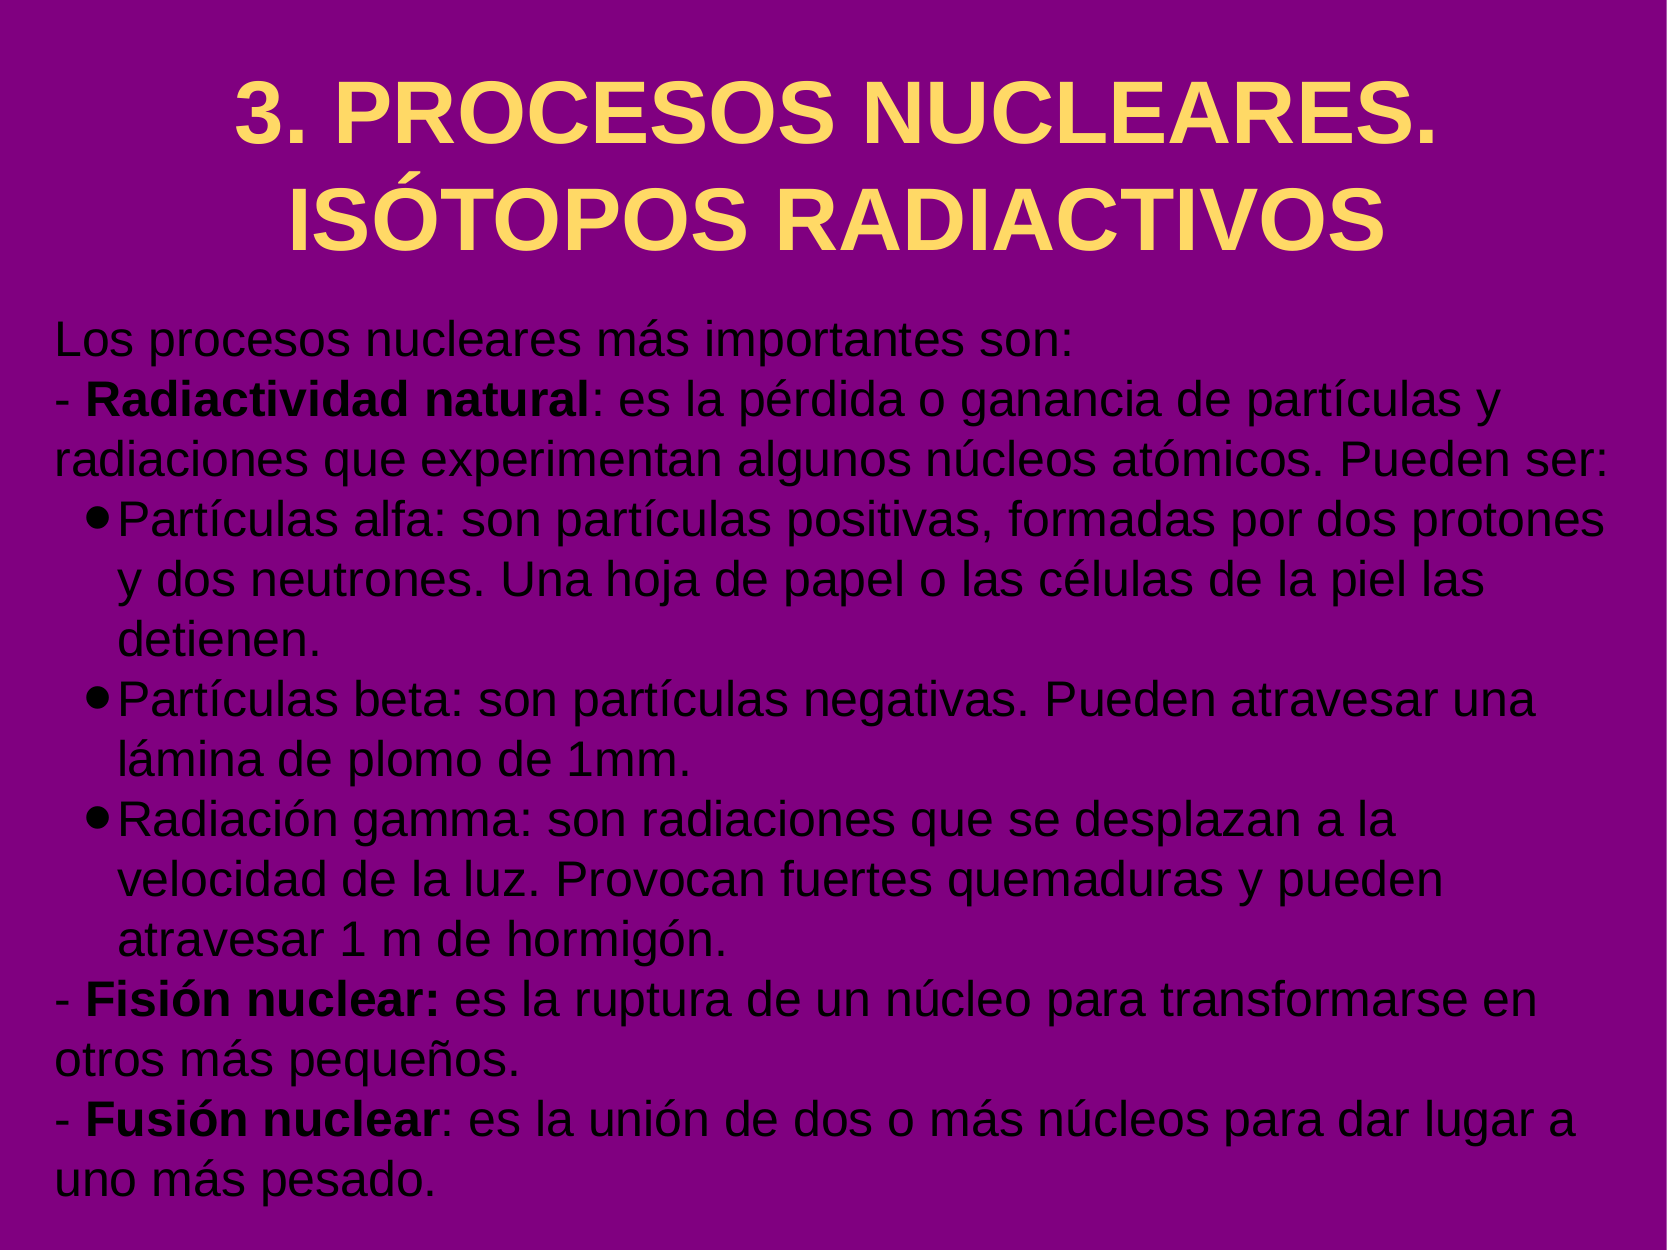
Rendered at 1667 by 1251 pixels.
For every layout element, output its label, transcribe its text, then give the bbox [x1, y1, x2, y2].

list Los procesos nucleares más importantes son: - Radiactividad natural: es la pérdida o ganancia de partículas y radiaciones que experimentan algunos núcleos atómicos. Pueden ser: Partículas alfa: son partículas positivas, formadas por dos protones y dos neutrones. Una hoja de papel o las células de la piel las detienen. Partículas beta: son partículas negativas. Pueden atravesar una lámina de plomo de 1mm. Radiación gamma: son radiaciones que se desplazan a la velocidad de la luz. Provocan fuertes quemaduras y pueden atravesar 1 m de hormigón. - Fisión nuclear: es la ruptura de un núcleo para transformarse en otros más pequeños. - Fusión nuclear: es la unión de dos o más núcleos para dar lugar a uno más pesado. [48, 299, 1627, 1217]
title 3. PROCESOS NUCLEARES. ISÓTOPOS RADIACTIVOS [48, 48, 1627, 270]
